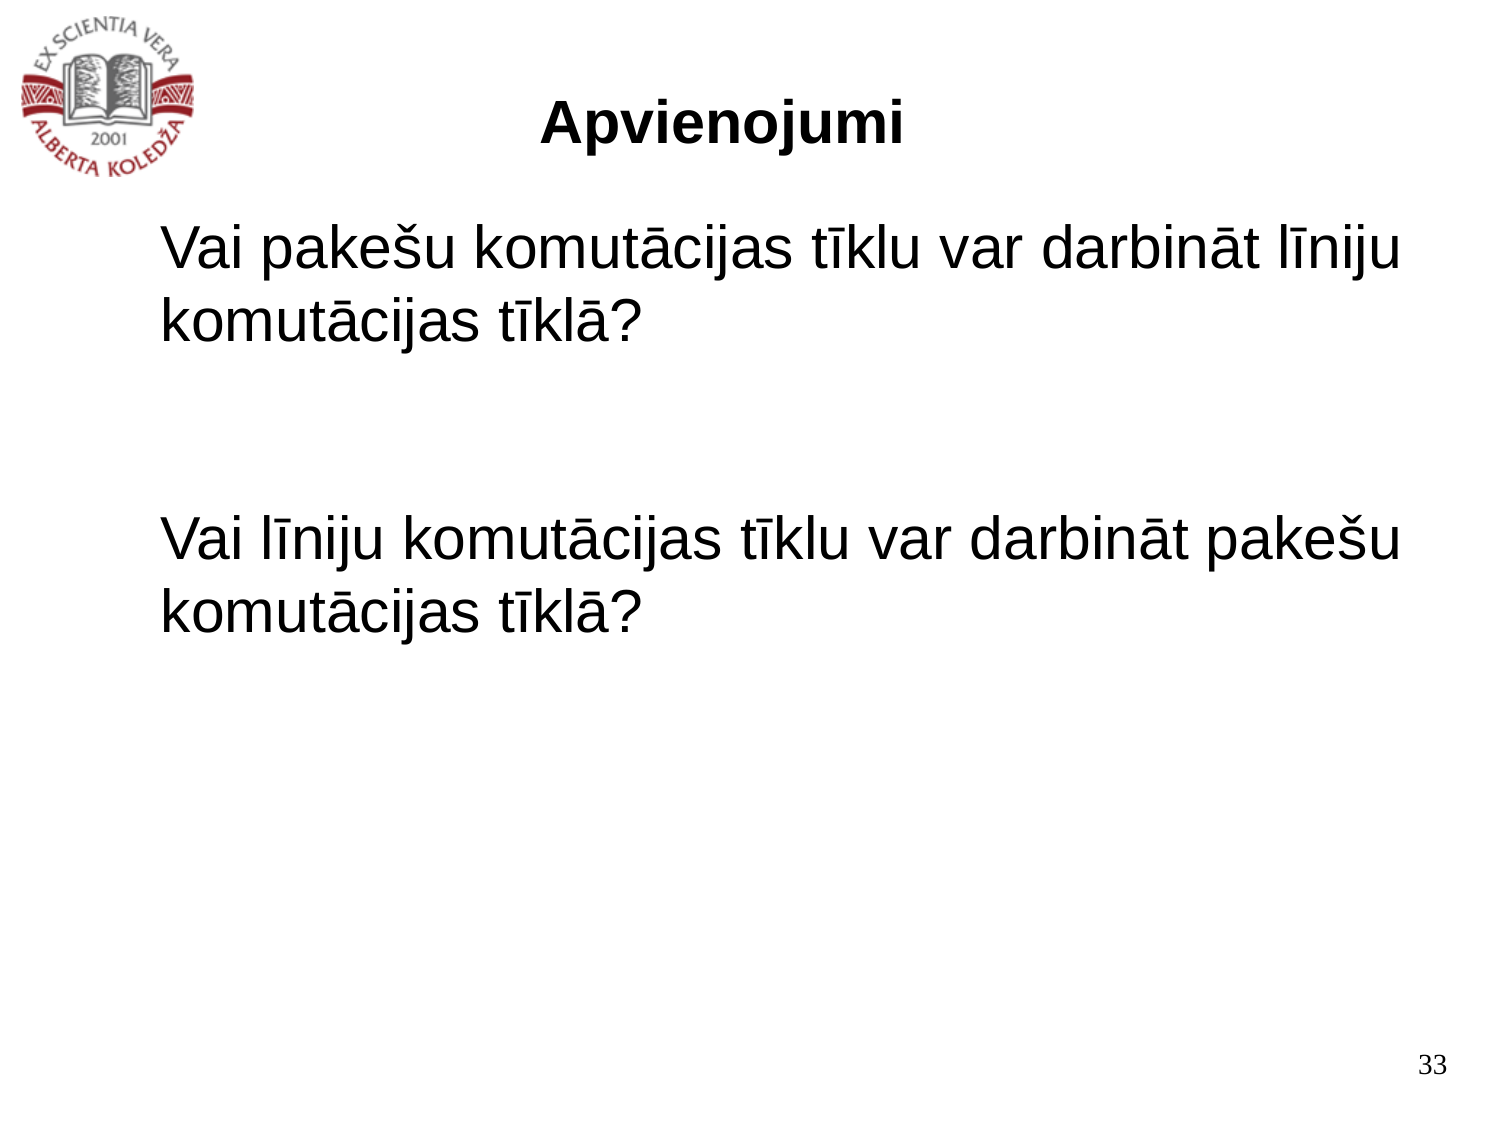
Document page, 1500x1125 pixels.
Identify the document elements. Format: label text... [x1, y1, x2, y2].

picture [21, 16, 194, 177]
text_box <skaitlis> [1312, 1037, 1463, 1101]
title Apvienojumi [50, 62, 1374, 175]
list Vai pakešu komutācijas tīklu var darbināt līniju komutācijas tīklā? Vai līniju komutācijas tīklu var darbināt pakešu komutācijas tīklā? [74, 200, 1463, 1101]
